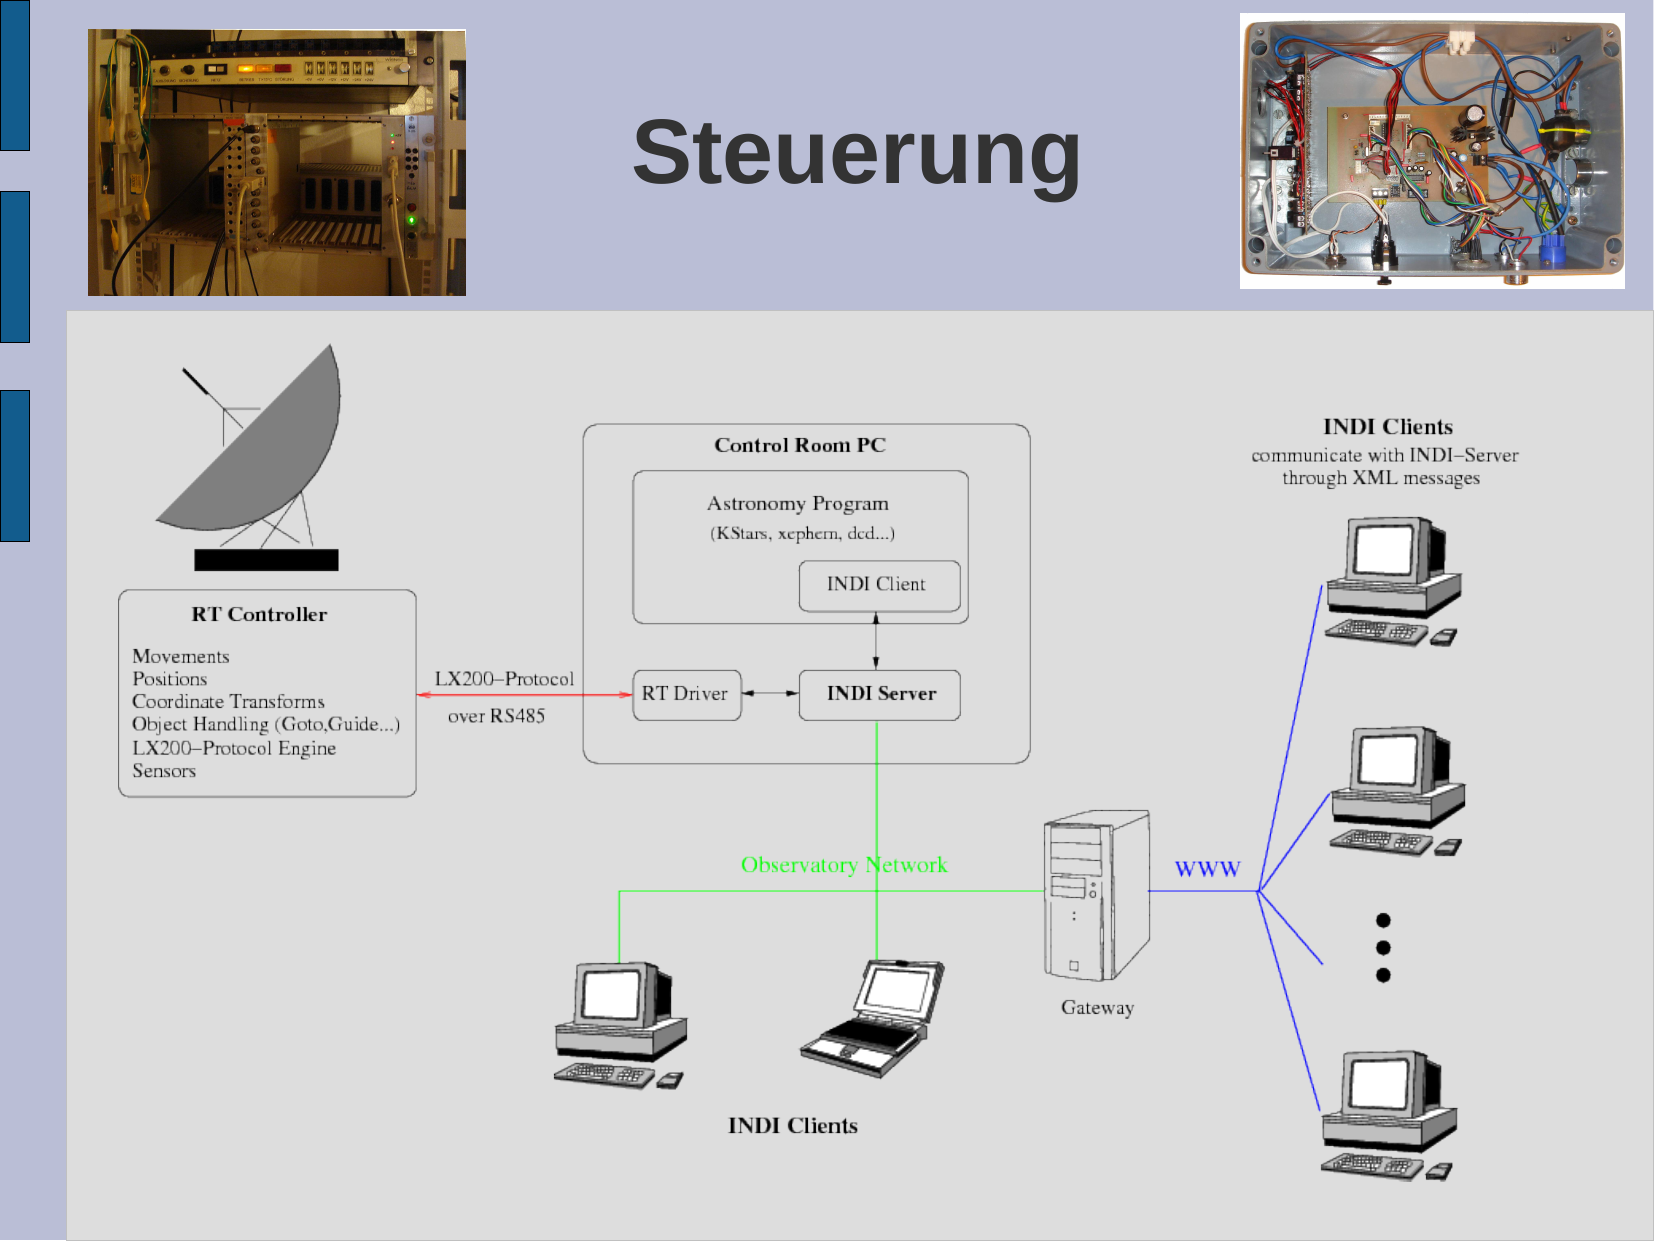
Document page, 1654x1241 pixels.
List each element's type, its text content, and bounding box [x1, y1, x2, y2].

picture [118, 343, 1531, 1182]
picture [1240, 13, 1625, 289]
title Steuerung [466, 38, 1240, 266]
picture [88, 29, 466, 296]
